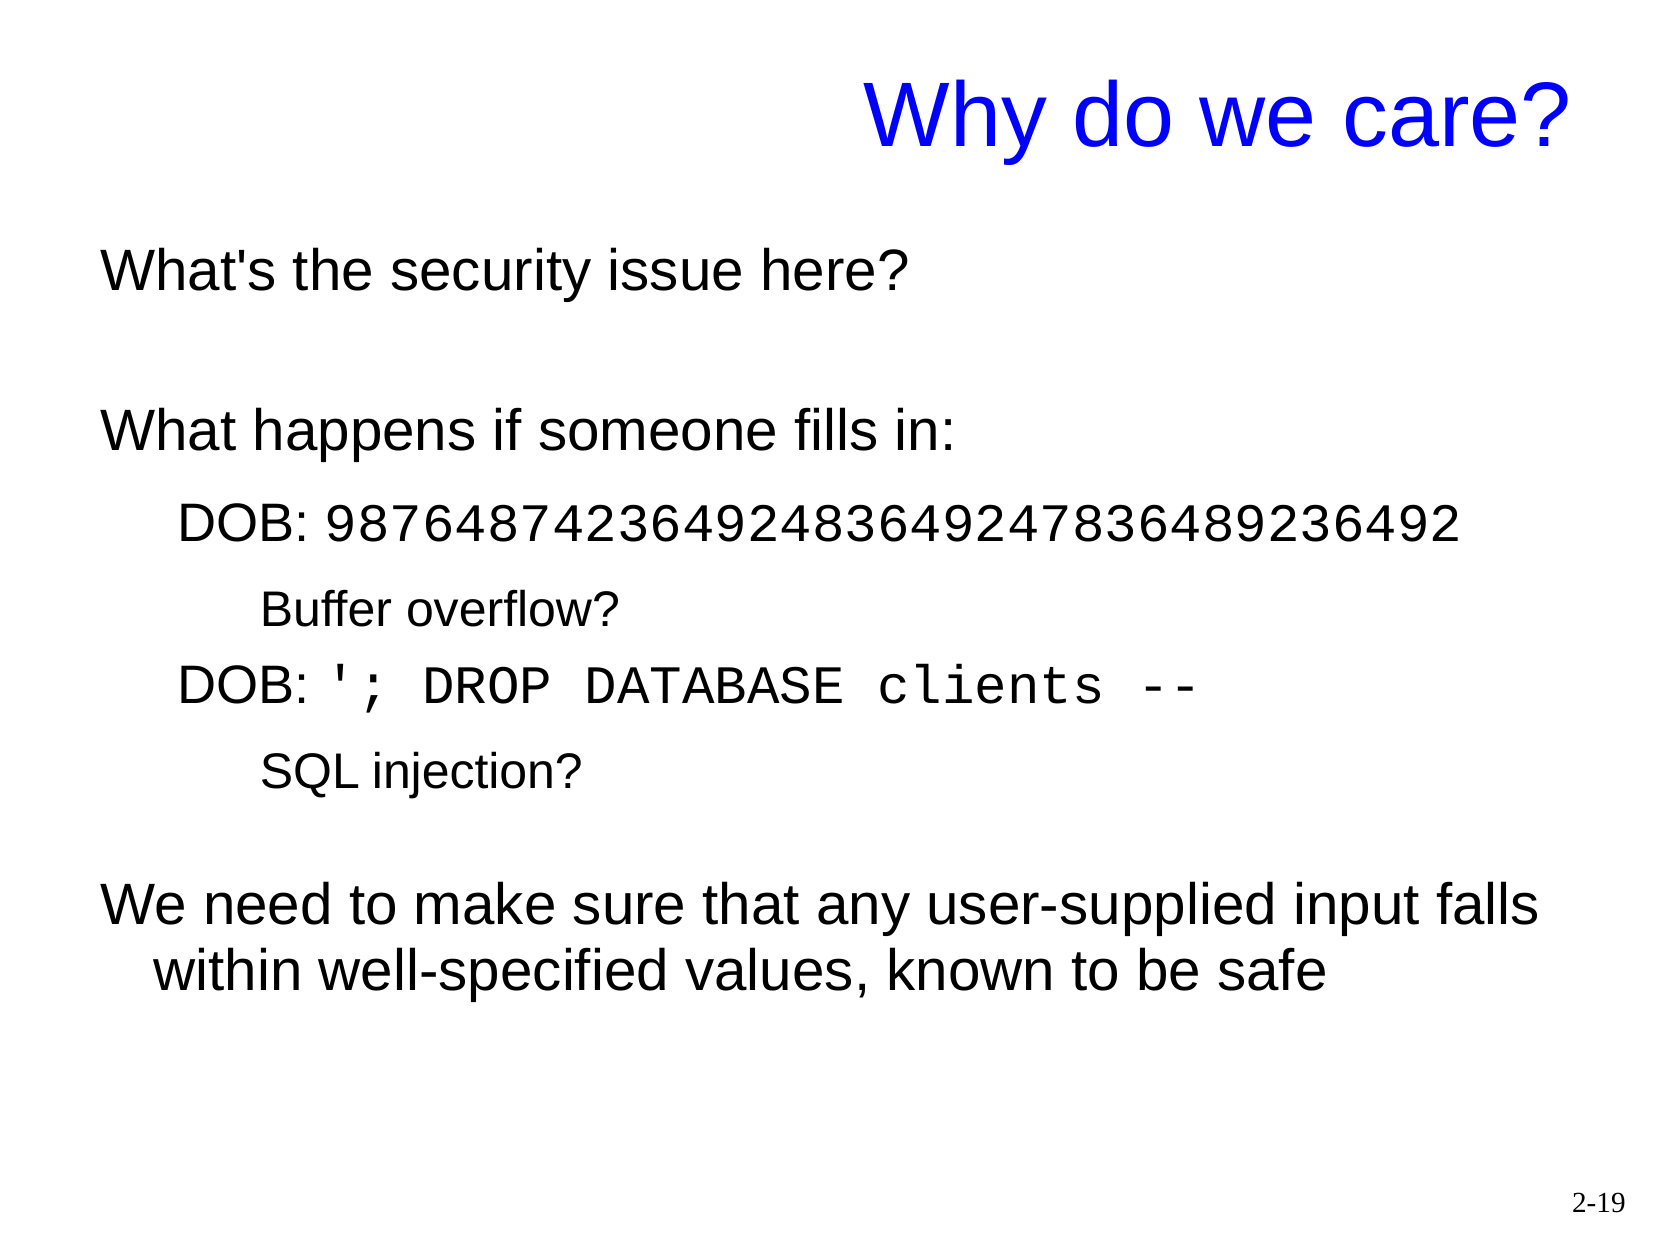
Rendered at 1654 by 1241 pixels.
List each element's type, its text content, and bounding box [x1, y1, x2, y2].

list What's the security issue here? What happens if someone fills in: DOB: 98764874236492483649247836489236492 Buffer overflow? DOB: '; DROP DATABASE clients -- SQL injection? We need to make sure that any user-supplied input falls within well-specified values, known to be safe [82, 237, 1571, 1156]
title Why do we care? [84, 18, 1573, 211]
